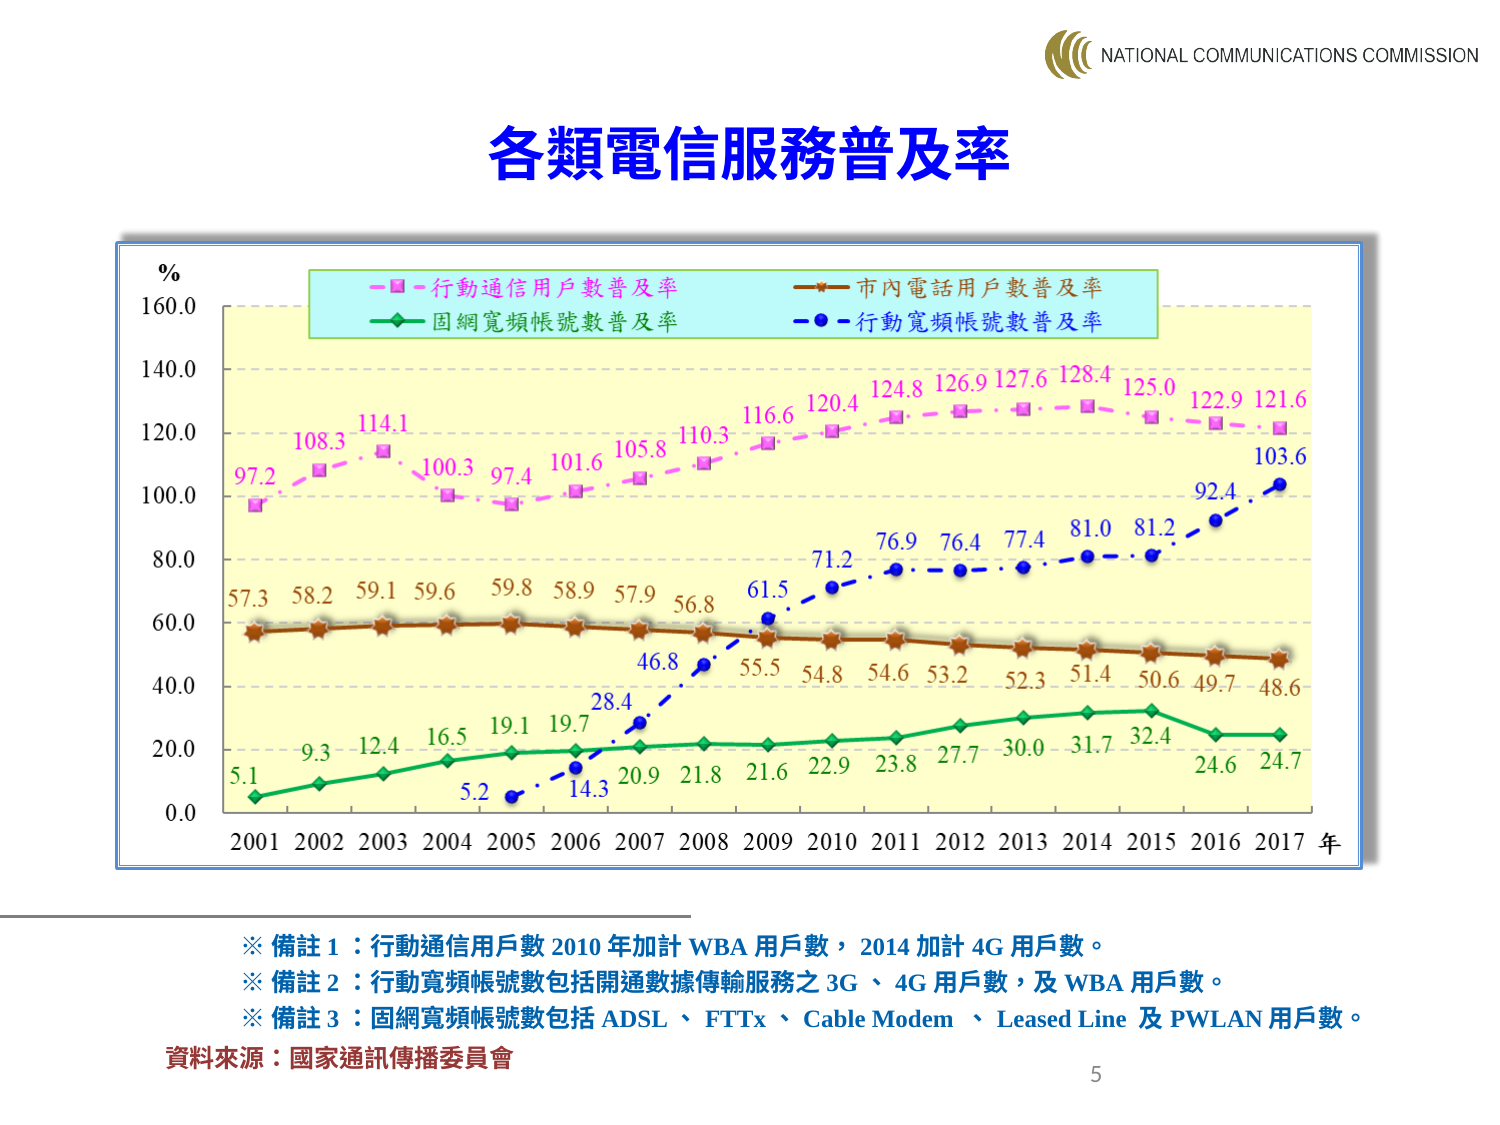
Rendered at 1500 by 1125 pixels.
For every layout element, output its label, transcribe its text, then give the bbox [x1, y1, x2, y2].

text_box 各類電信服務普及率 [0, 90, 1500, 216]
picture [1045, 30, 1479, 79]
text_box 資料來源：國家通訊傳播委員會 [0, 1035, 703, 1081]
text_box ※備註1：行動通信用戶數2010年加計WBA用戶數，2014加計4G用戶數。 ※備註2：行動寬頻帳號數包括開通數據傳輸服務之3G、4G用戶數，及WBA用戶數。 ※備註3：固網寬頻帳號數包括ADSL、FTTx、Cable Modem 、Leased Line 及PWLAN用戶數。 [0, 916, 1424, 1042]
picture [113, 225, 1387, 873]
text_box 5 [1074, 1042, 1426, 1103]
